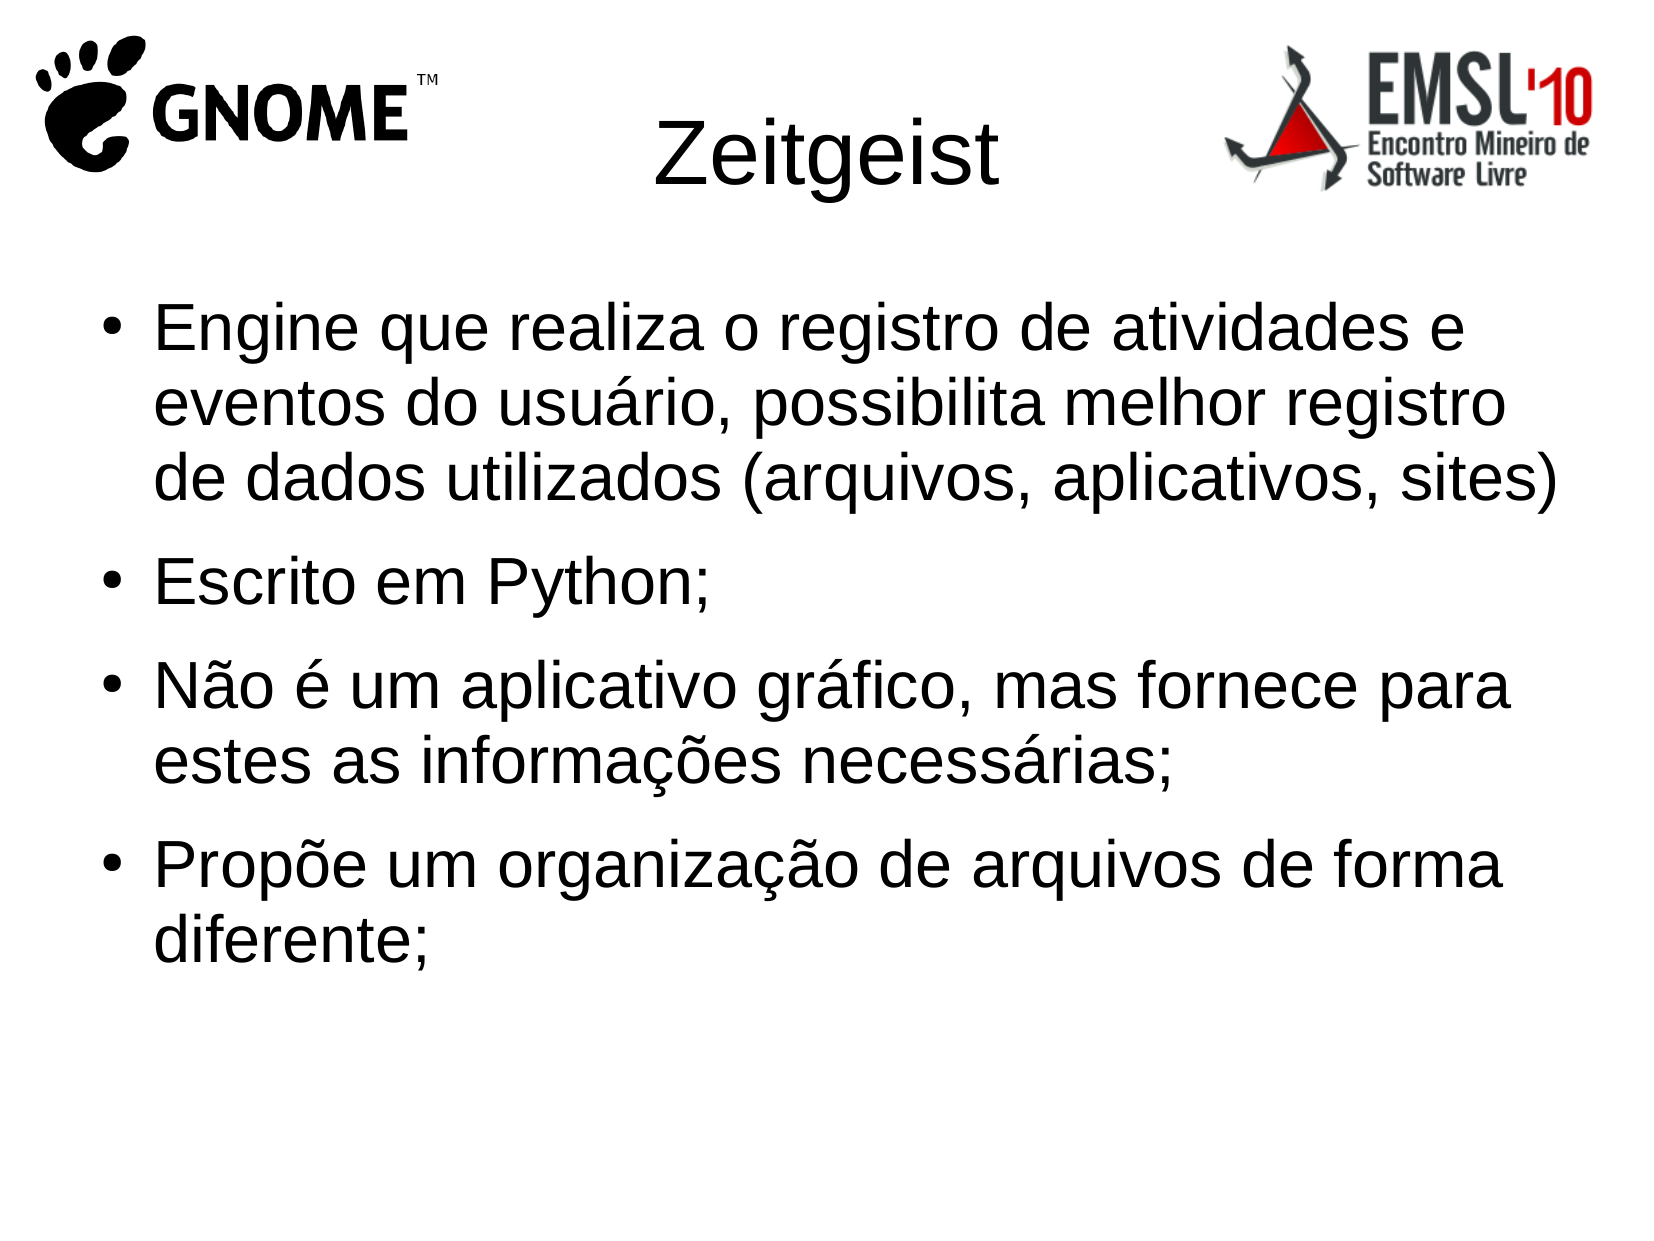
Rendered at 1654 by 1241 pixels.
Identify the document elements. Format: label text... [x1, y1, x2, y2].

list Engine que realiza o registro de atividades e eventos do usuário, possibilita melhor registro de dados utilizados (arquivos, aplicativos, sites) Escrito em Python; Não é um aplicativo gráfico, mas fornece para estes as informações necessárias; Propõe um organização de arquivos de forma diferente; [82, 290, 1571, 1109]
picture [1210, 29, 1637, 207]
picture [29, 29, 443, 178]
title Zeitgeist [82, 56, 1571, 250]
